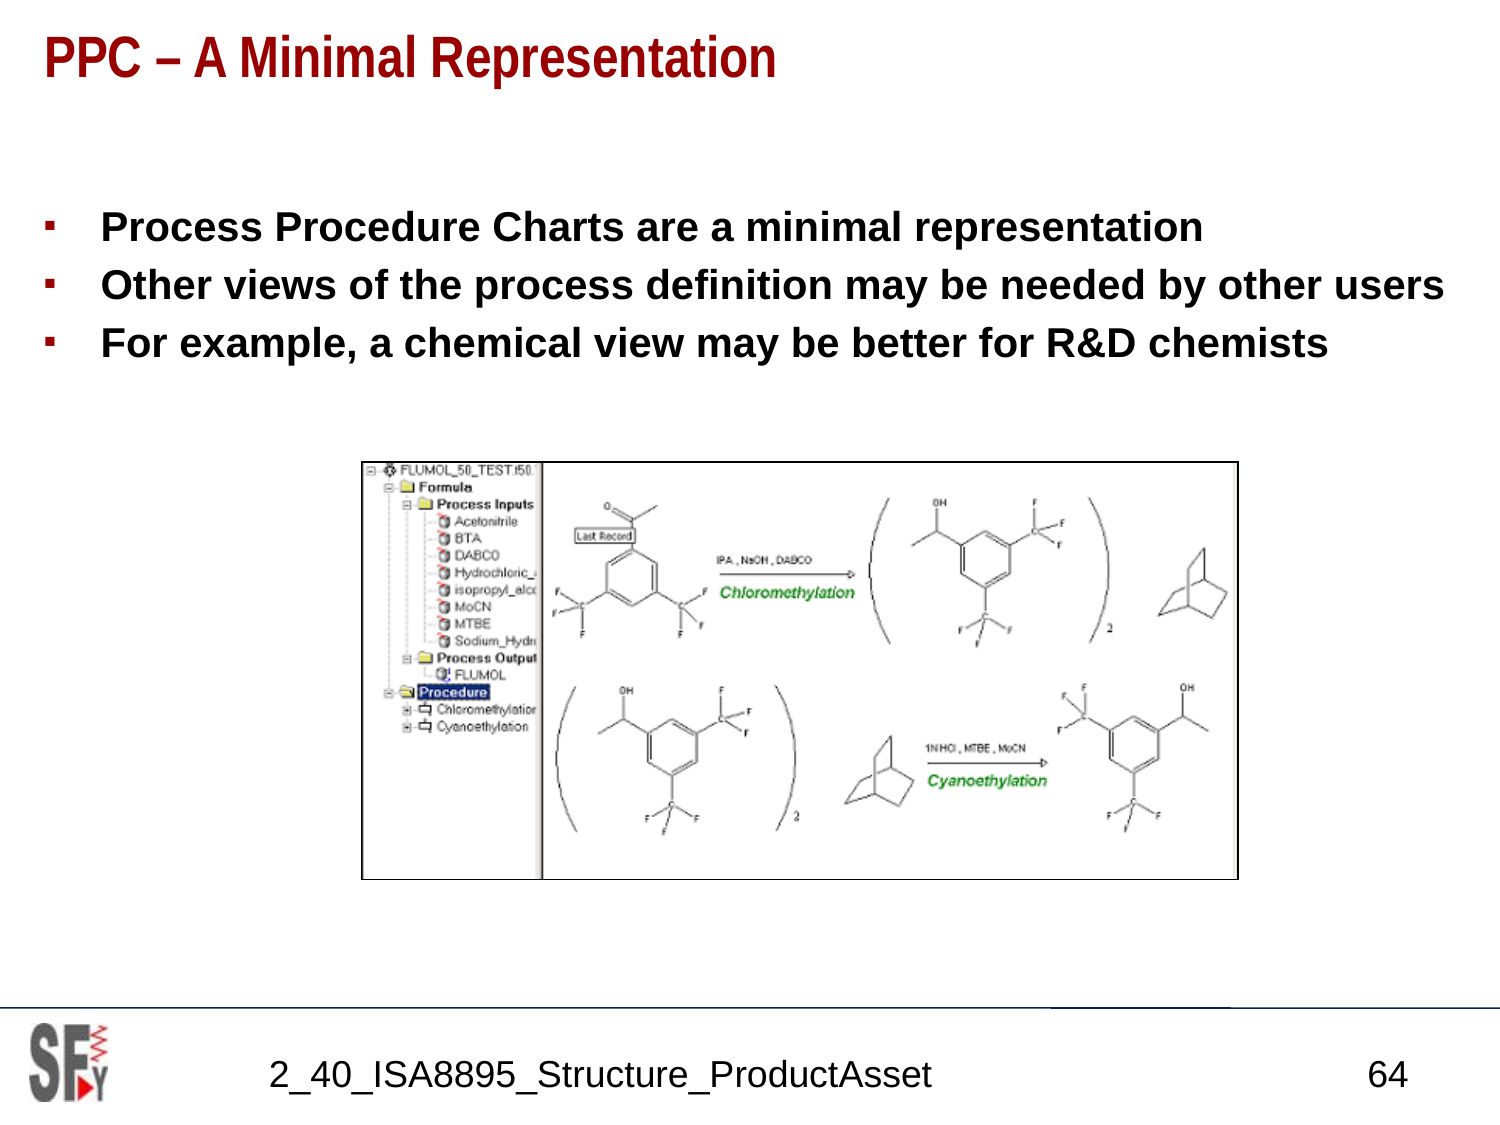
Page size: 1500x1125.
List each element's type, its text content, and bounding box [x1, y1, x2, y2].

list Process Procedure Charts are a minimal representation Other views of the process definition may be needed by other users For example, a chemical view may be better for R&D chemists [29, 184, 1471, 988]
footer 2_40_ISA8895_Structure_ProductAsset [253, 1034, 1336, 1103]
picture [29, 1023, 108, 1102]
title PPC – A Minimal Representation [29, 12, 1471, 138]
picture [362, 462, 1238, 879]
slide_number <numéro> [1352, 1034, 1490, 1103]
